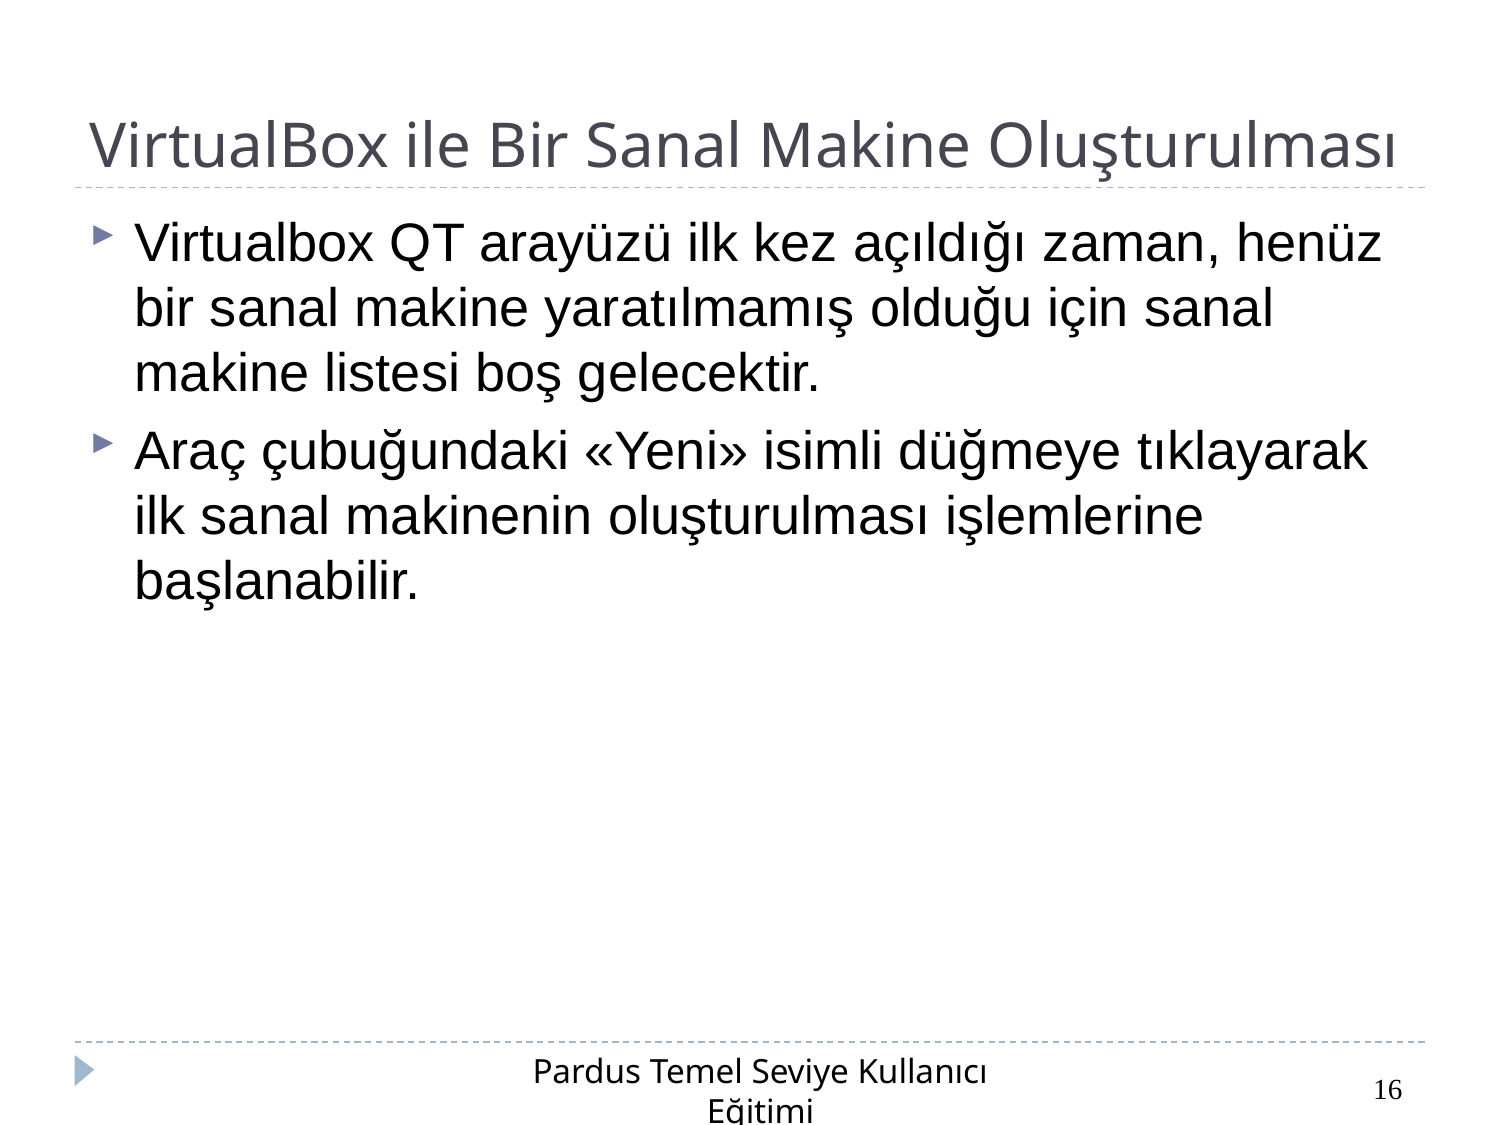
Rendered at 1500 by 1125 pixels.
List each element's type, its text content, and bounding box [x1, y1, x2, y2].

title VirtualBox ile Bir Sanal Makine Oluşturulması [75, 24, 1425, 188]
list Virtualbox QT arayüzü ilk kez açıldığı zaman, henüz bir sanal makine yaratılmamış olduğu için sanal makine listesi boş gelecektir. Araç çubuğundaki «Yeni» isimli düğmeye tıklayarak ilk sanal makinenin oluşturulması işlemlerine başlanabilir. [75, 200, 1425, 1010]
